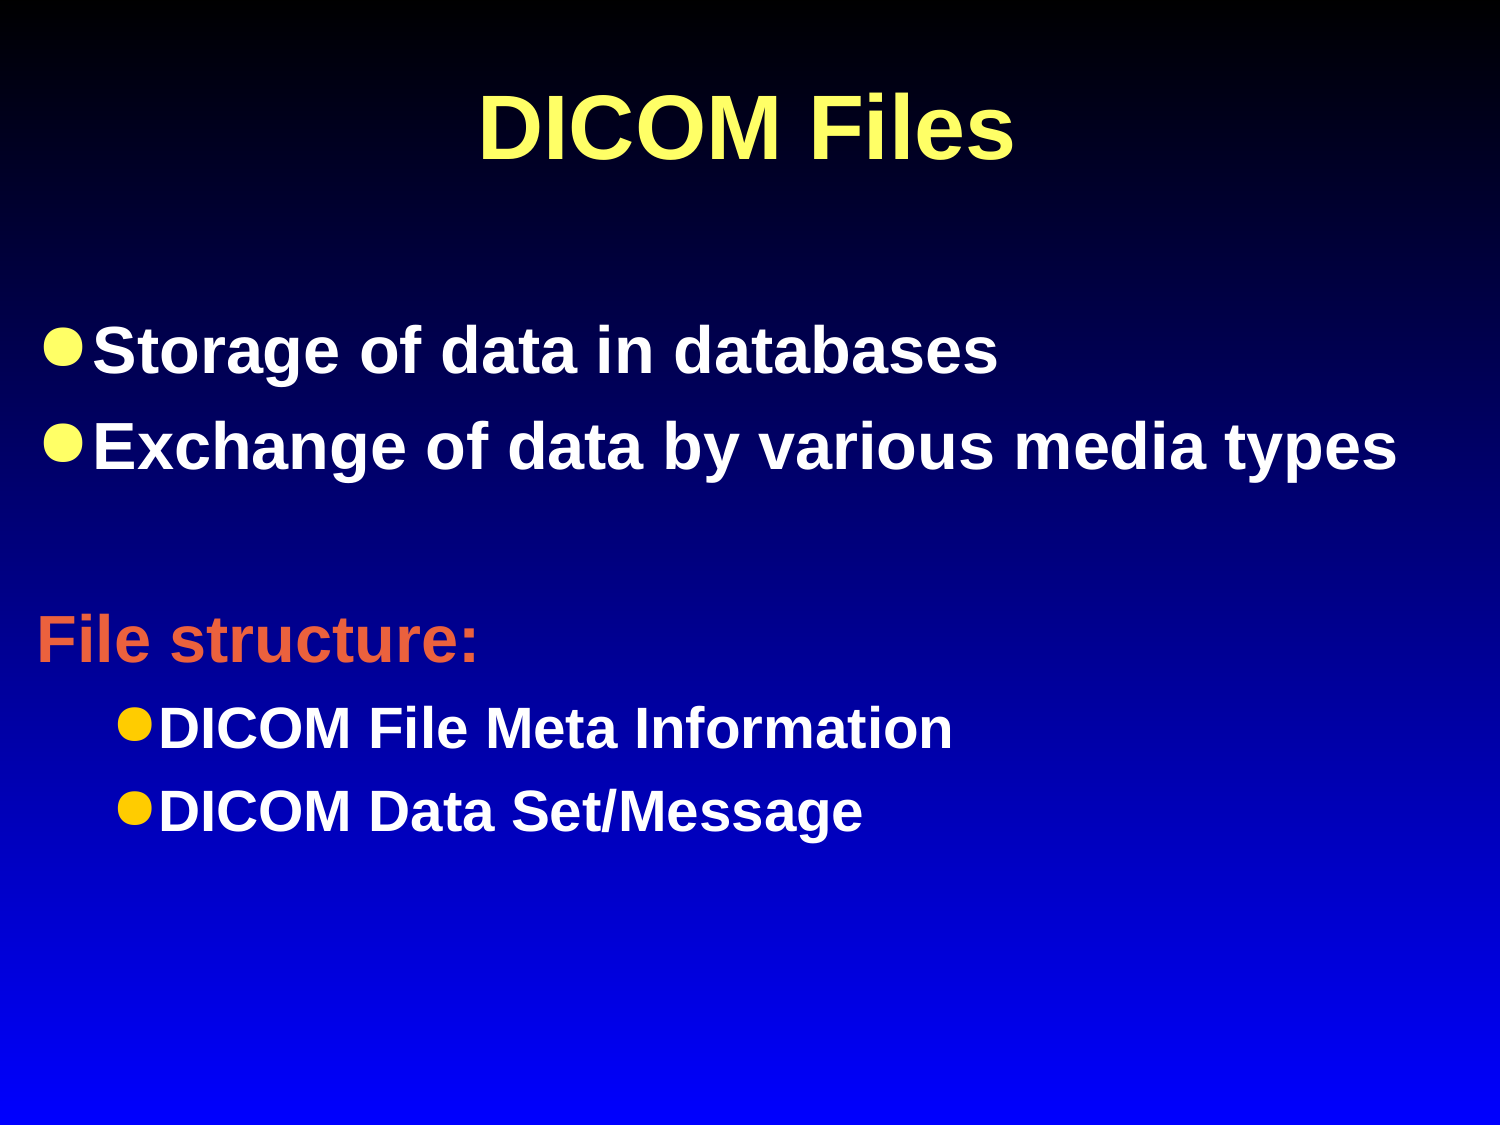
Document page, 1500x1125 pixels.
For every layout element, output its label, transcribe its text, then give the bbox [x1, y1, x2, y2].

list Storage of data in databases Exchange of data by various media types File structure: DICOM File Meta Information DICOM Data Set/Message [36, 312, 1458, 1022]
title DICOM Files [109, 14, 1385, 242]
